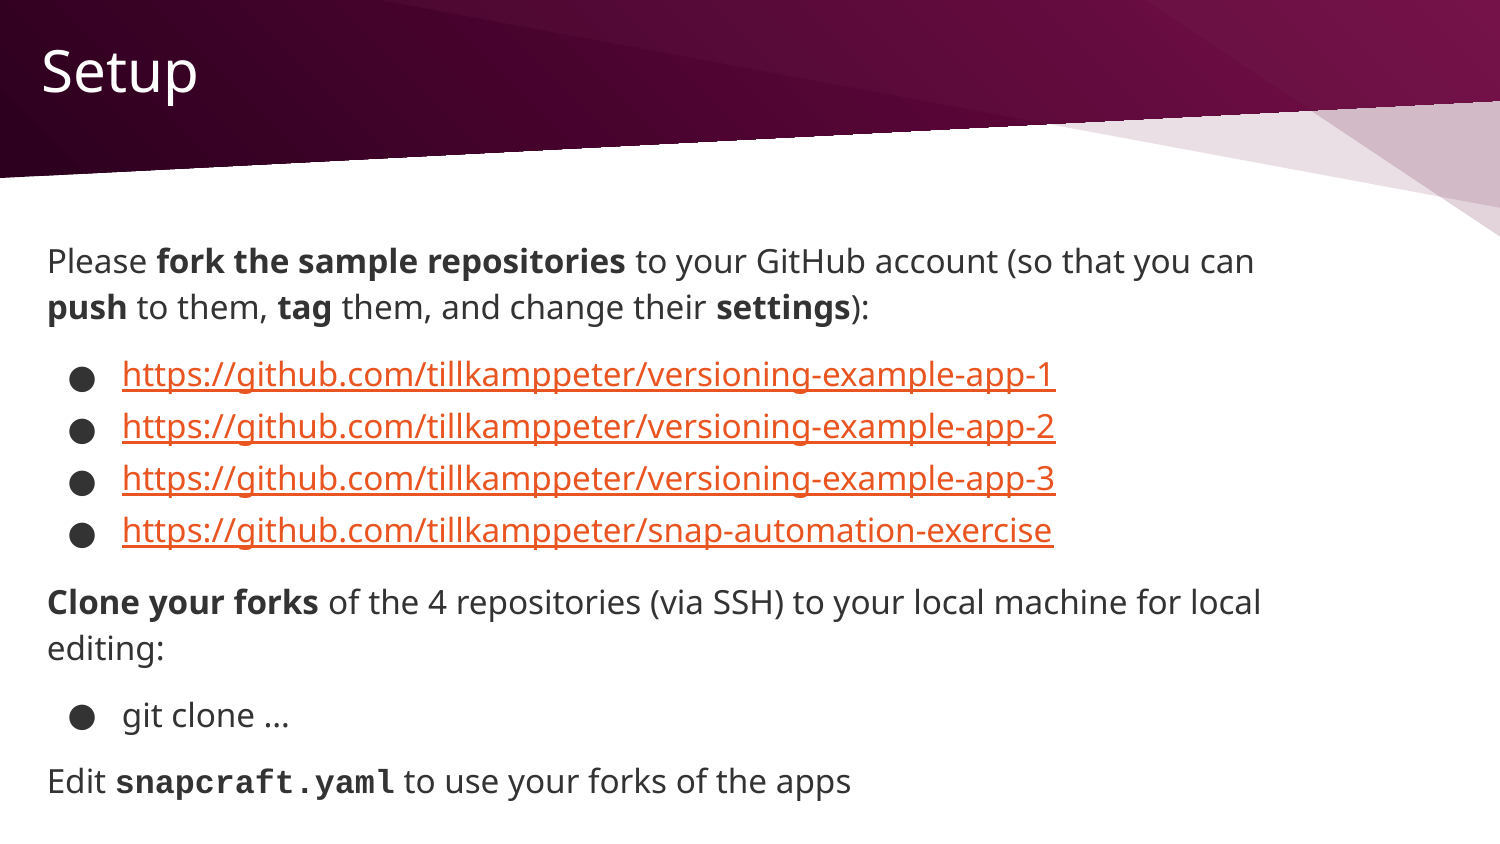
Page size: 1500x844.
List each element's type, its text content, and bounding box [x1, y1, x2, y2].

title Setup [41, 5, 1336, 134]
list Please fork the sample repositories to your GitHub account (so that you can push to them, tag them, and change their settings): https://github.com/tillkamppeter/versioning-example-app-1 https://github.com/tillkamppeter/versioning-example-app-2 https://github.com/tillkamppeter/versioning-example-app-3 https://github.com/tillkamppeter/snap-automation-exercise Clone your forks of the 4 repositories (via SSH) to your local machine for local editing: git clone … Edit snapcraft.yaml to use your forks of the apps [35, 228, 1325, 789]
